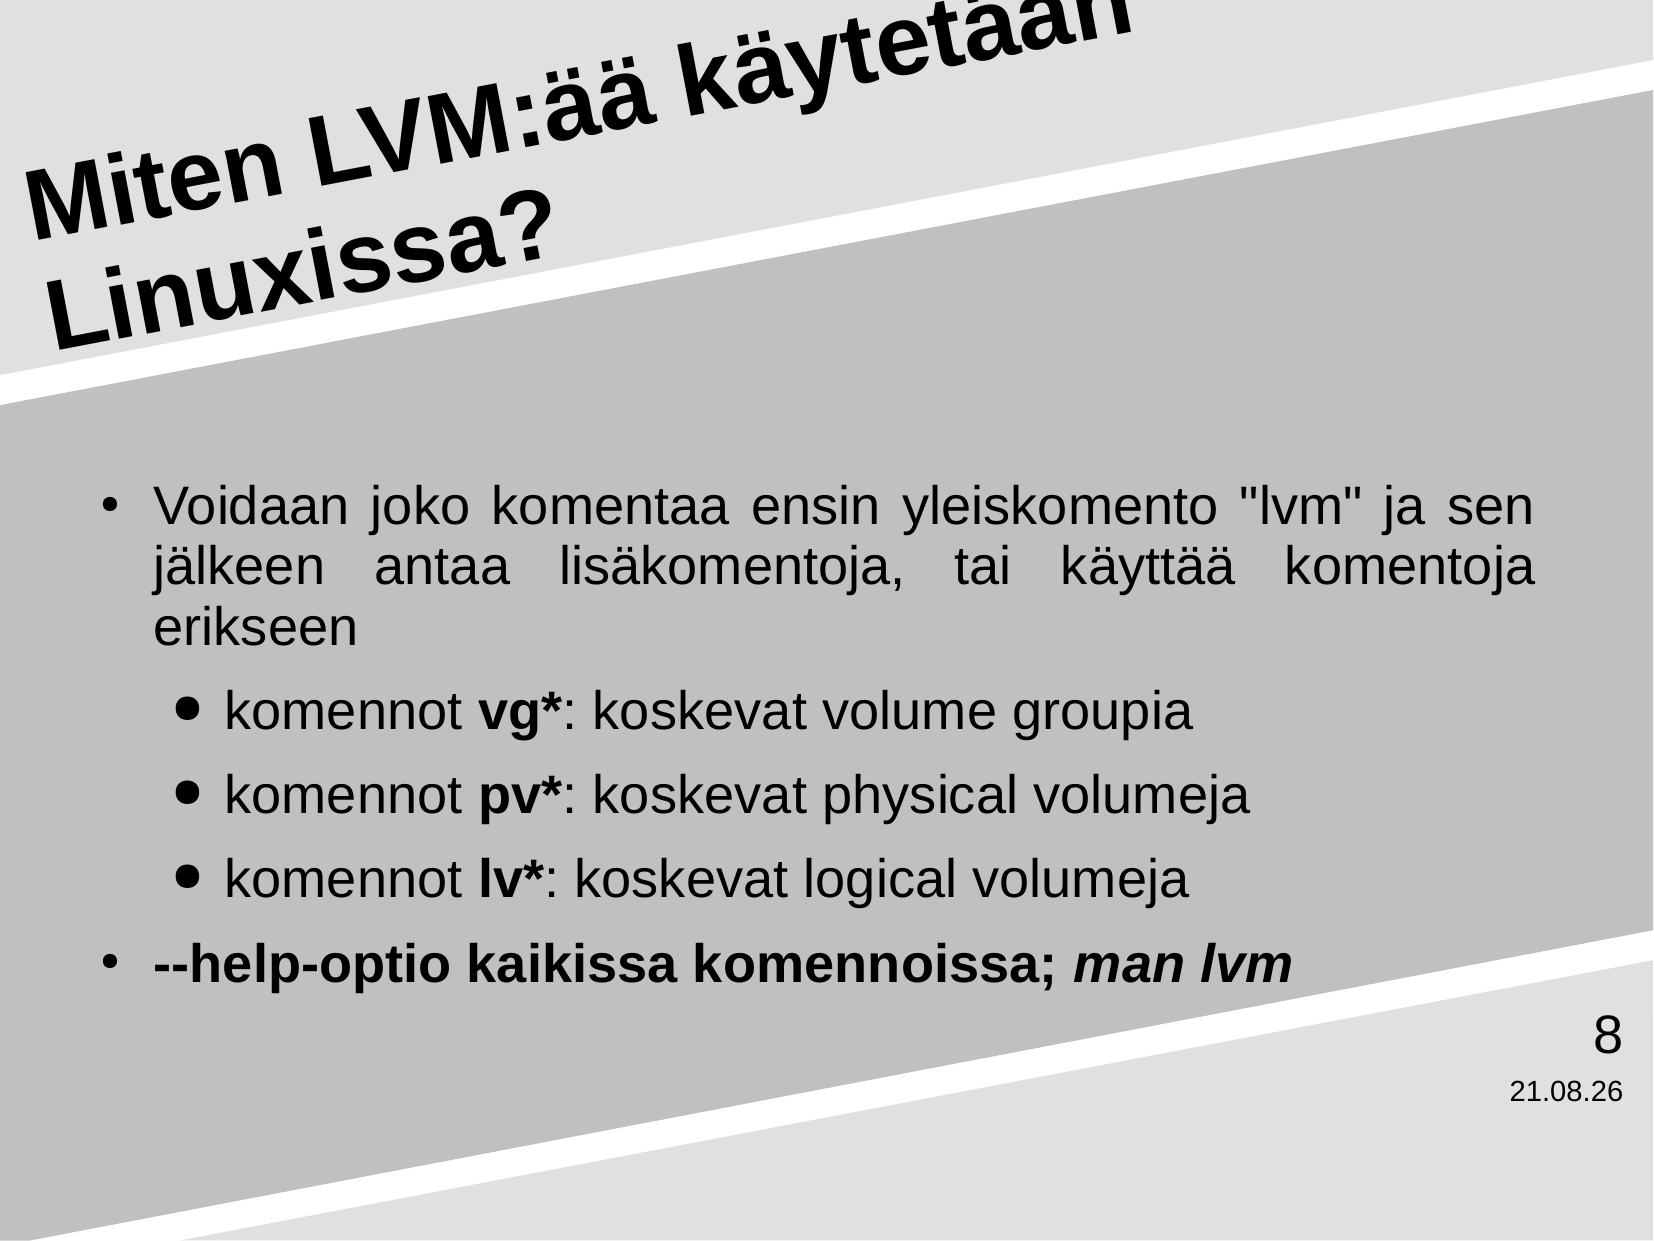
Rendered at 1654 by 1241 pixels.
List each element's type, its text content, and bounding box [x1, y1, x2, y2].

list Voidaan joko komentaa ensin yleiskomento "lvm" ja sen jälkeen antaa lisäkomentoja, tai käyttää komentoja erikseen komennot vg*: koskevat volume groupia komennot pv*: koskevat physical volumeja komennot lv*: koskevat logical volumeja --help-optio kaikissa komennoissa; man lvm [82, 390, 1538, 1036]
title Miten LVM:ää käytetään Linuxissa? [15, 0, 1519, 373]
